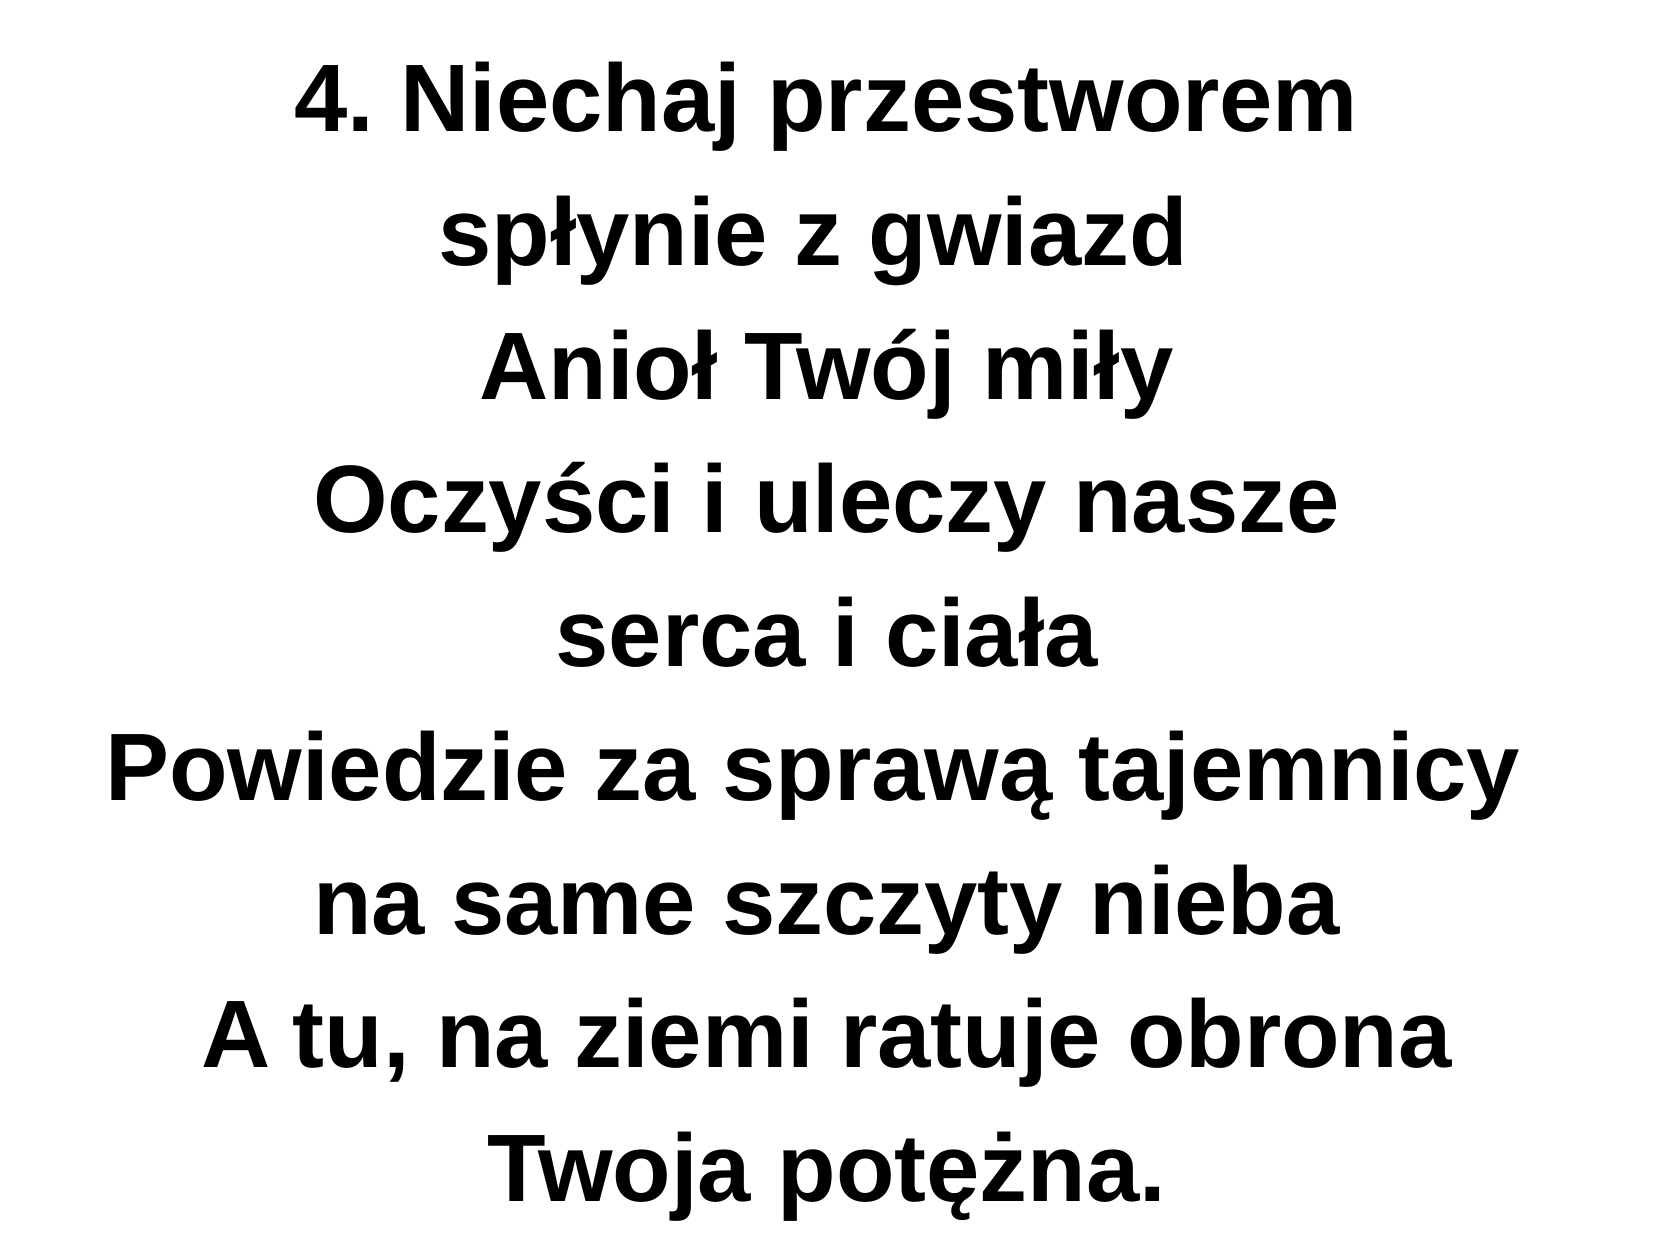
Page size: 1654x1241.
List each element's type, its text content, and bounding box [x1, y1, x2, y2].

subtitle 4. Niechaj przestworem spłynie z gwiazd Anioł Twój miły Oczyści i uleczy nasze serca i ciała Powiedzie za sprawą tajemnicy na same szczyty nieba A tu, na ziemi ratuje obrona Twoja potężna. [0, 0, 1654, 1241]
